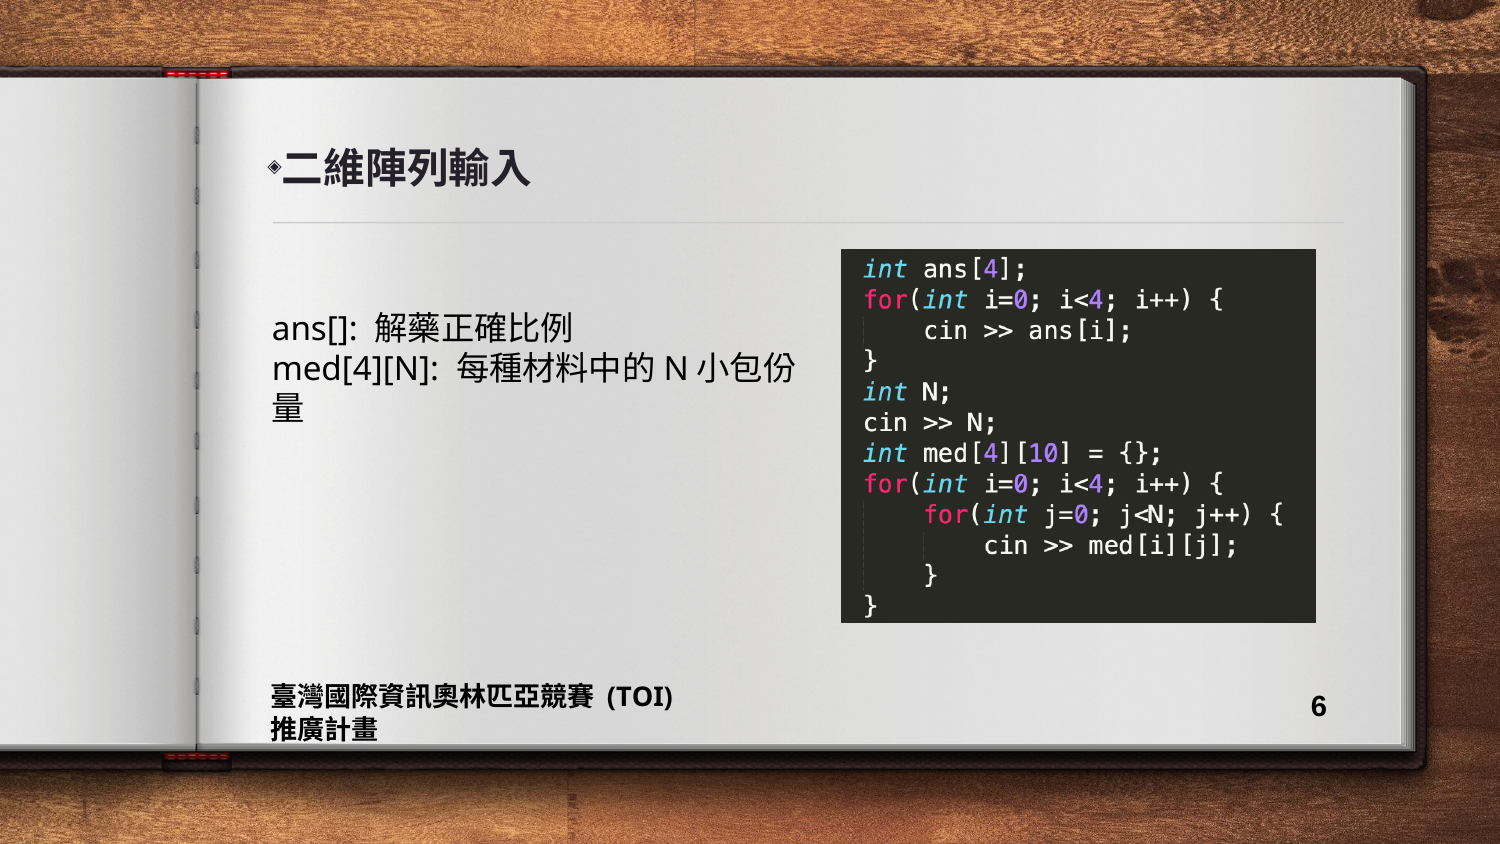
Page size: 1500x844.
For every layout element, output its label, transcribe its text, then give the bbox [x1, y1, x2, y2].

text_box [1295, 672, 1386, 737]
text_box 二維陣列輸入 [252, 126, 746, 216]
text_box ans[]: 解藥正確比例 med[4][N]: 每種材料中的N小包份量 [257, 300, 829, 672]
picture [841, 249, 1316, 623]
